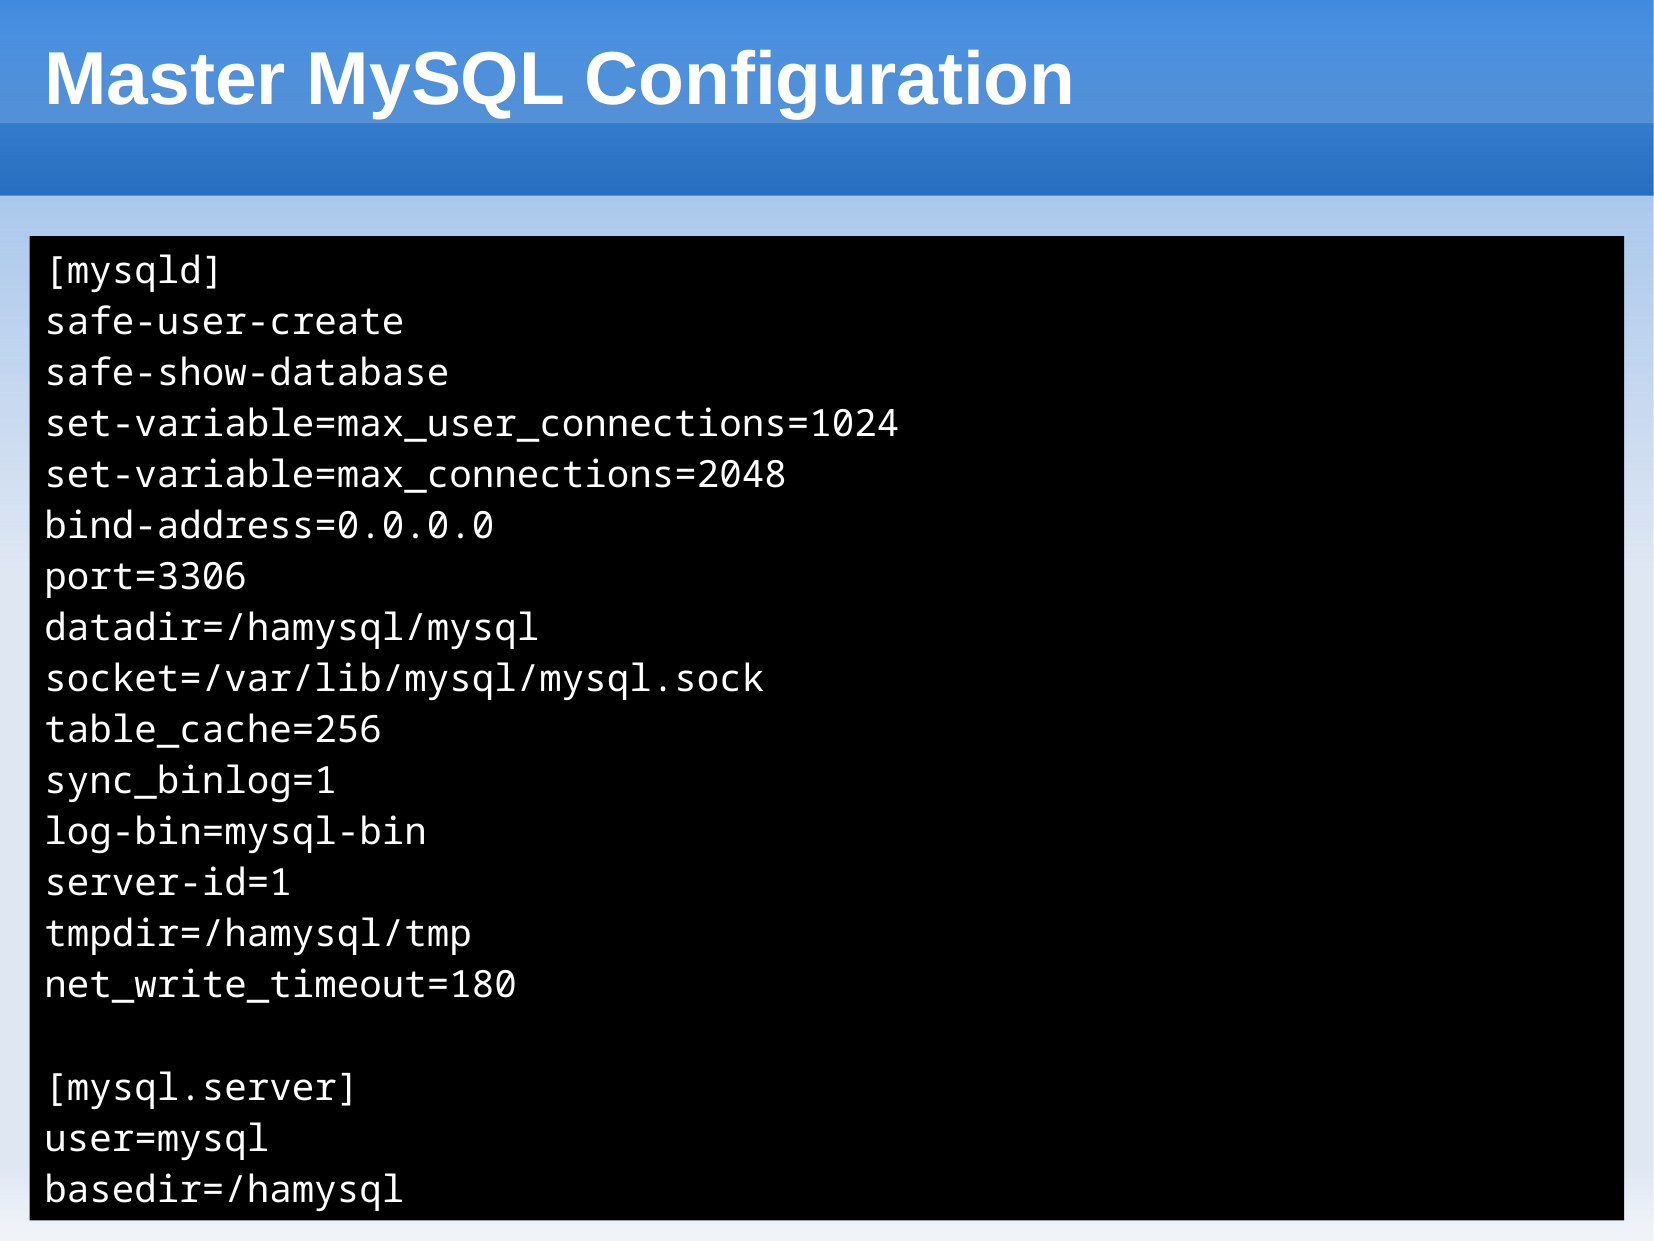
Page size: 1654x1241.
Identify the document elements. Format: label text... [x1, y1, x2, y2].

picture [0, 0, 1654, 1241]
text_box Master MySQL Configuration [29, 29, 1625, 158]
text_box [47, 235, 1654, 307]
text_box [mysqld] safe-user-create safe-show-database set-variable=max_user_connections=1024 set-variable=max_connections=2048 bind-address=0.0.0.0 port=3306 datadir=/hamysql/mysql socket=/var/lib/mysql/mysql.sock table_cache=256 sync_binlog=1 log-bin=mysql-bin server-id=1 tmpdir=/hamysql/tmp net_write_timeout=180 [mysql.server] user=mysql basedir=/hamysql [29, 236, 1625, 983]
